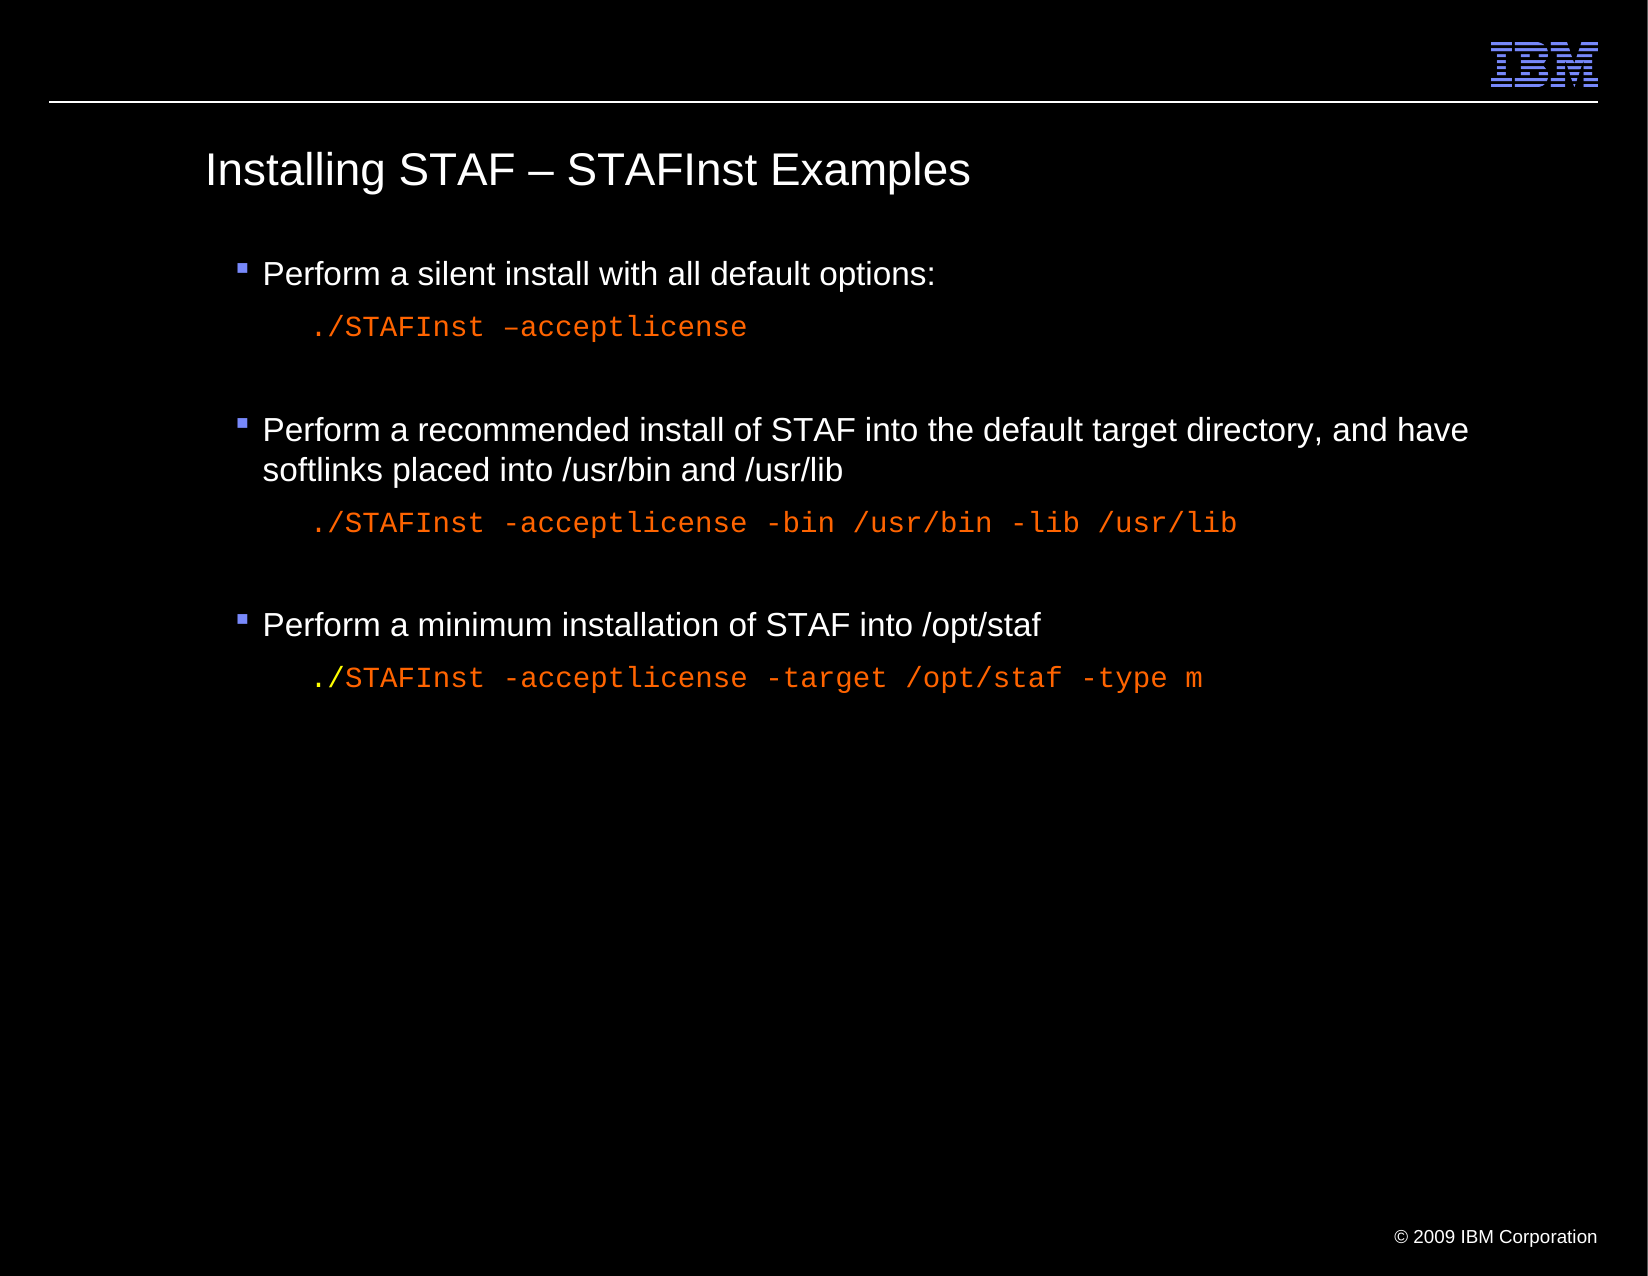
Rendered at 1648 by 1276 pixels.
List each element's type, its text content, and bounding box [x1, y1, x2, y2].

text_box Perform a silent install with all default options: ./STAFInst –acceptlicense Perform a recommended install of STAF into the default target directory, and have softlinks placed into /usr/bin and /usr/lib ./STAFInst -acceptlicense -bin /usr/bin -lib /usr/lib Perform a minimum installation of STAF into /opt/staf ./STAFInst -acceptlicense -target /opt/staf -type m [235, 252, 1599, 744]
picture [1491, 42, 1598, 87]
title Installing STAF – STAFInst Examples [188, 137, 1648, 231]
